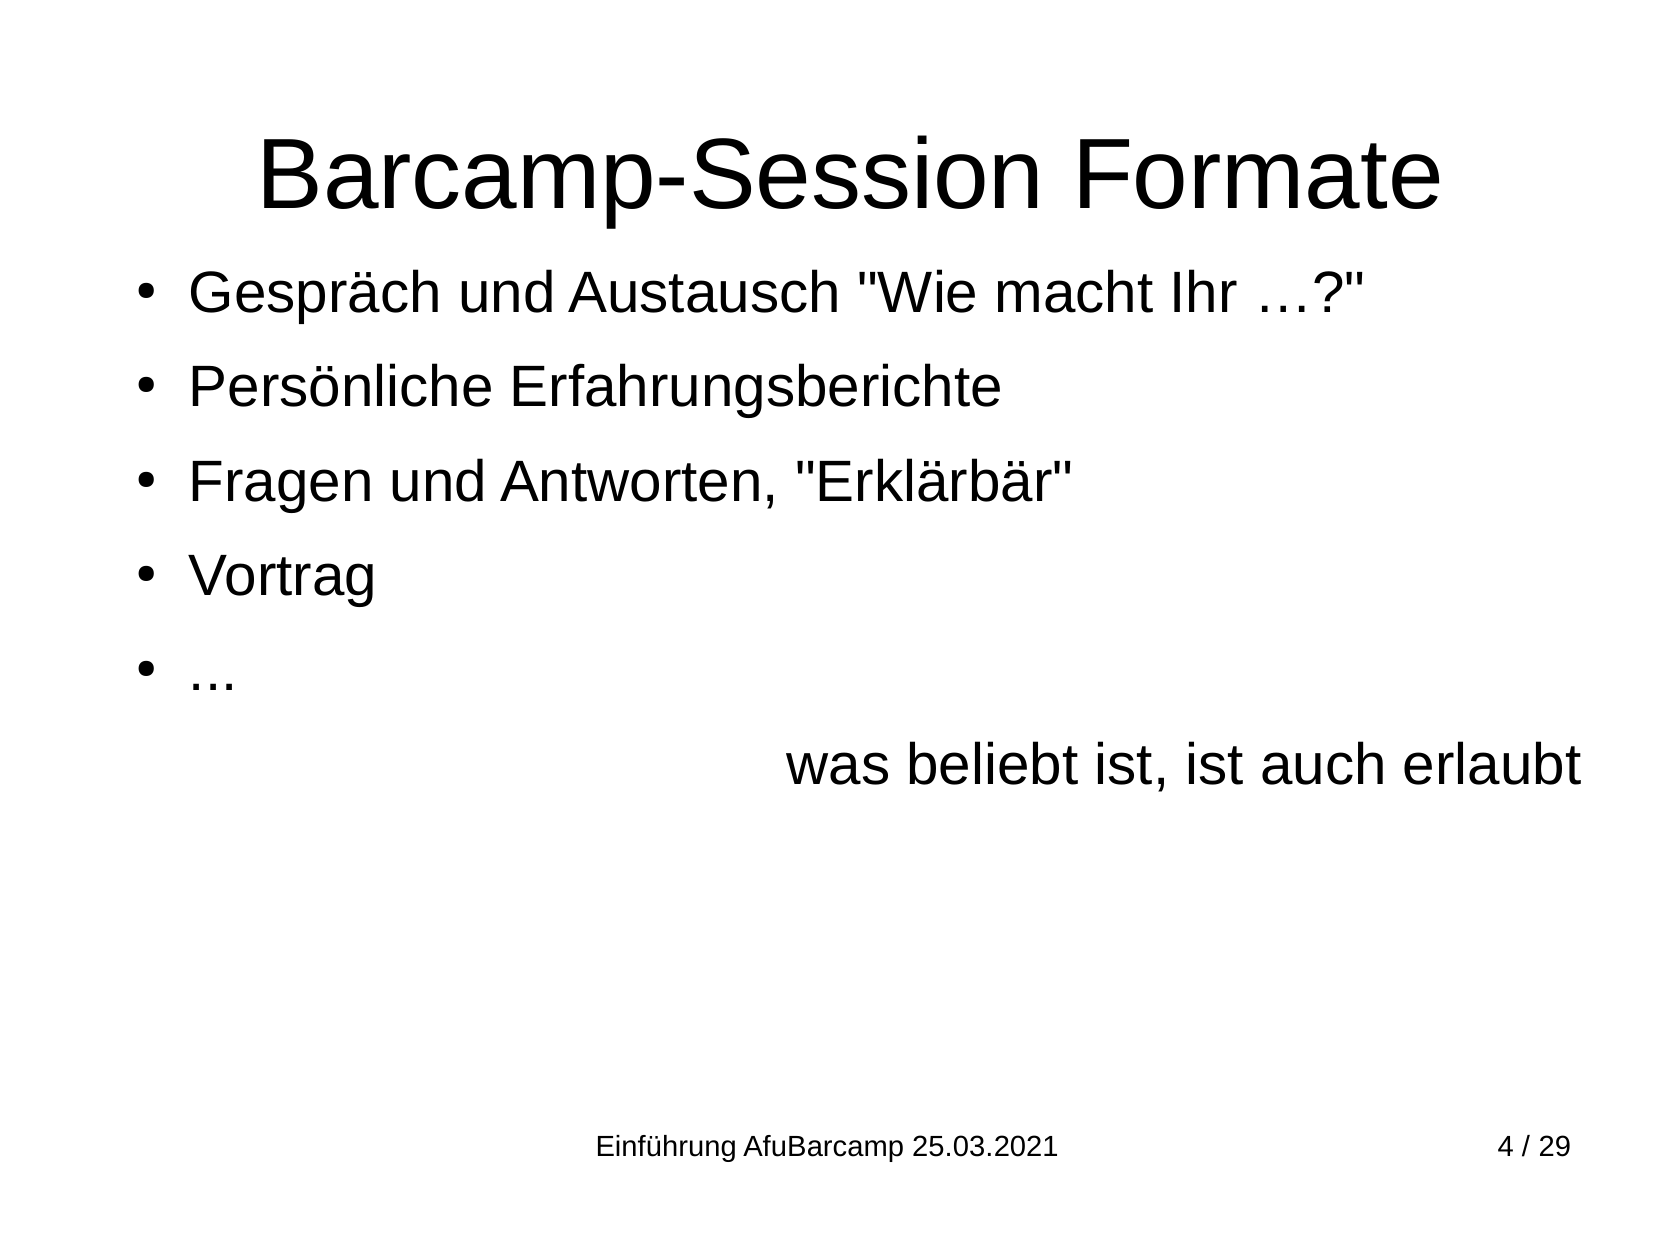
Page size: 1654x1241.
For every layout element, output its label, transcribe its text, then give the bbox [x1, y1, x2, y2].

list Barcamp-Session Formate Gespräch und Austausch "Wie macht Ihr …?" Persönliche Erfahrungsberichte Fragen und Antworten, "Erklärbär" Vortrag ... was beliebt ist, ist auch erlaubt [118, 118, 1583, 1052]
